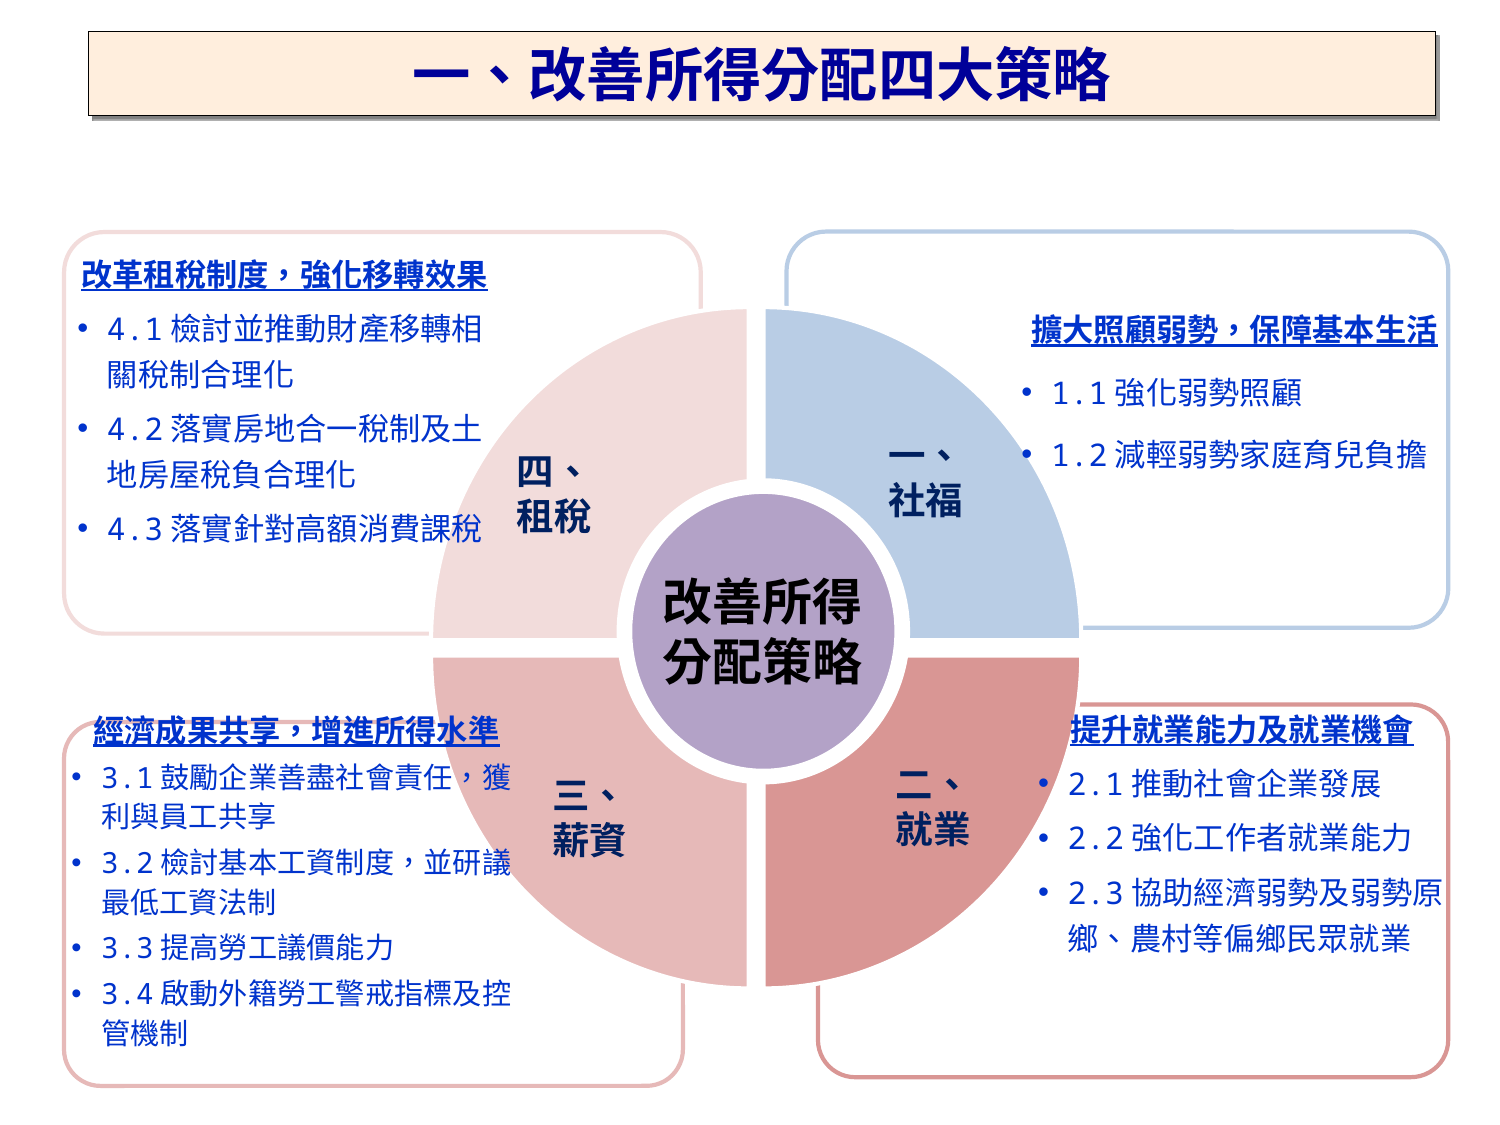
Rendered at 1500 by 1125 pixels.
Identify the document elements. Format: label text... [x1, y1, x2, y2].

text_box 改革租稅制度，強化移轉效果 4.1檢討並推動財產移轉相關稅制合理化 4.2落實房地合一稅制及土地房屋稅負合理化 4.3落實針對高額消費課稅 [62, 233, 507, 555]
text_box [64, 231, 1449, 1078]
text_box 經濟成果共享，增進所得水準 3.1鼓勵企業善盡社會責任，獲利與員工共享 3.2檢討基本工資制度，並研議最低工資法制 3.3提高勞工議價能力 3.4啟動外籍勞工警戒指標及控管機制 [56, 701, 537, 1058]
text_box 提升就業能力及就業機會 2.1推動社會企業發展 2.2強化工作者就業能力 2.3協助經濟弱勢及弱勢原鄉、農村等偏鄉民眾就業 [1023, 688, 1461, 964]
text_box 改善所得分配策略 [647, 562, 893, 698]
text_box 擴大照顧弱勢，保障基本生活 1.1強化弱勢照顧 1.2減輕弱勢家庭育兒負擔 [1006, 286, 1463, 481]
text_box 一、社福 [873, 424, 1004, 530]
text_box 一、改善所得分配四大策略 [88, 31, 1436, 116]
text_box 二、就業 [881, 753, 990, 859]
text_box 三、薪資 [537, 764, 656, 870]
text_box 四、租稅 [501, 440, 632, 591]
